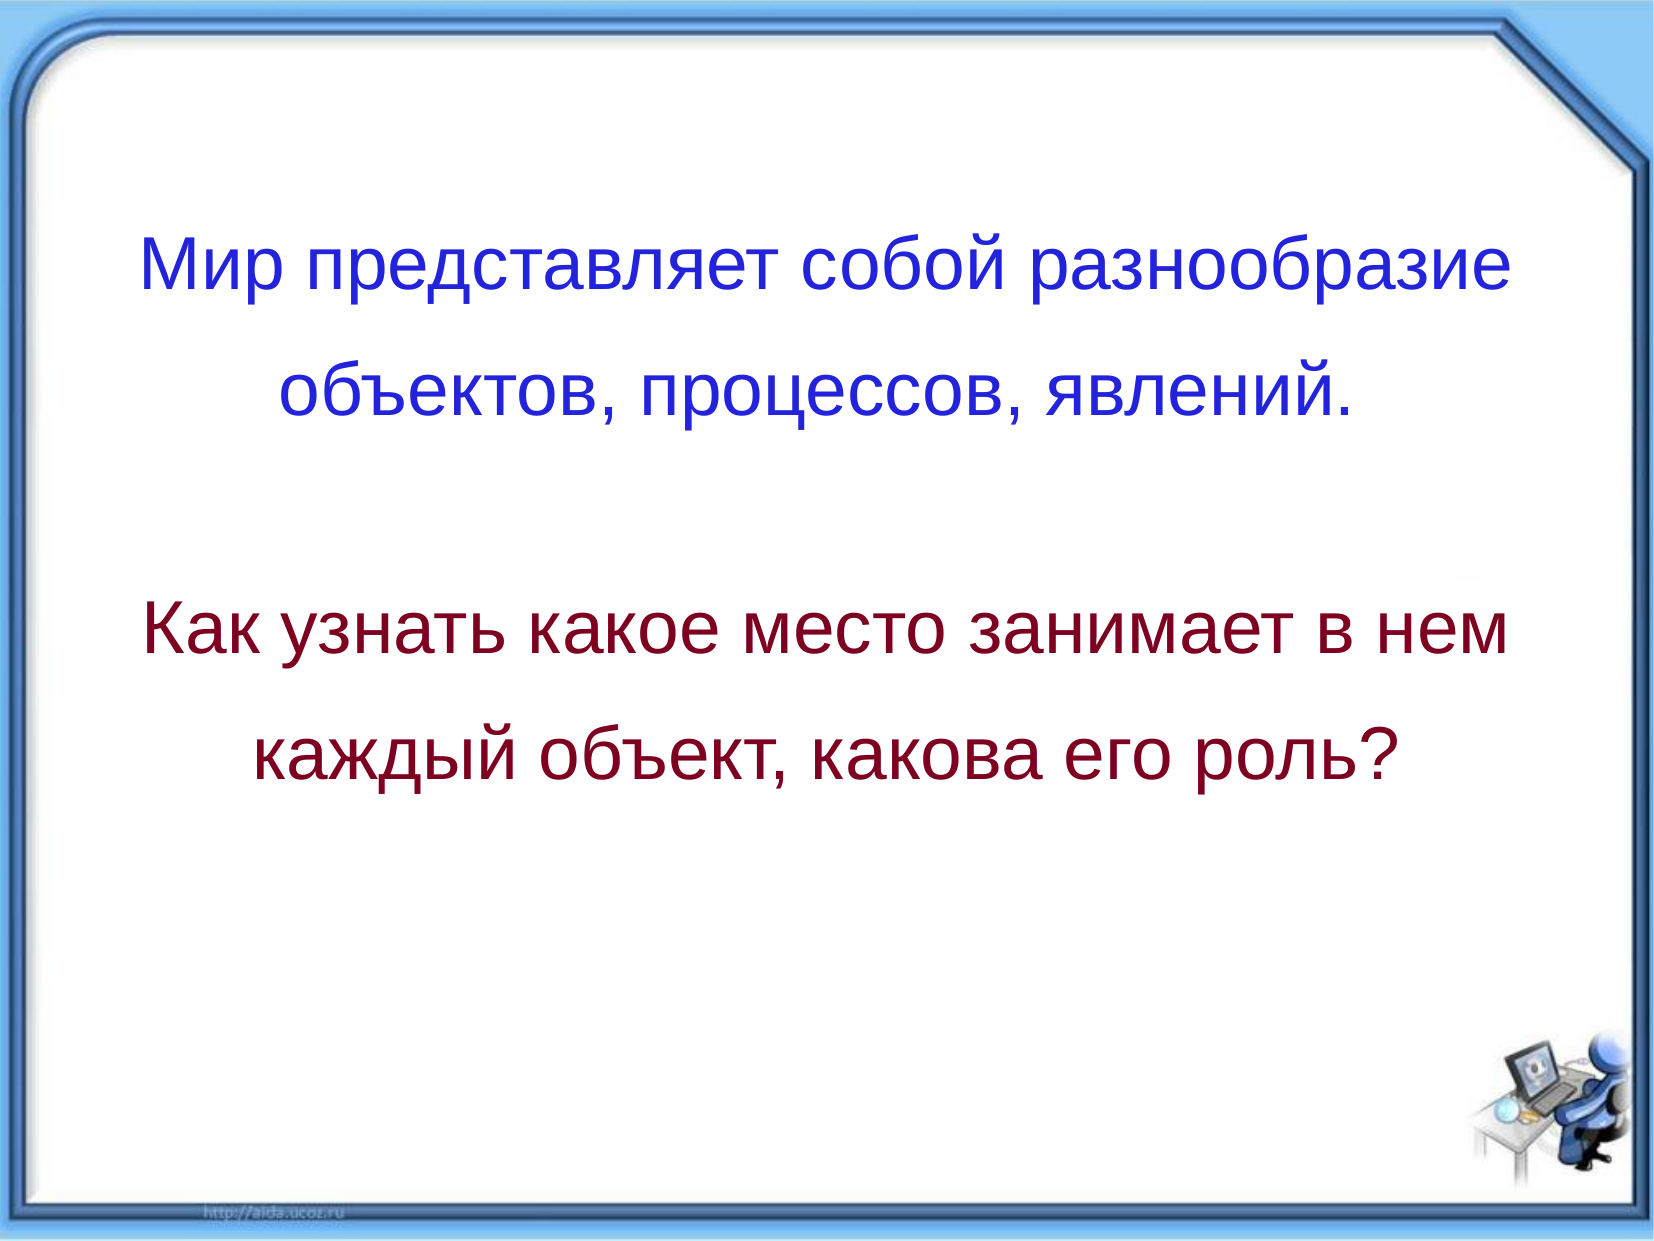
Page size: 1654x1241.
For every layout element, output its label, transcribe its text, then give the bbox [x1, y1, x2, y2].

subtitle Мир представляет собой разнообразие объектов, процессов, явлений. Как узнать какое место занимает в нем каждый объект, какова его роль? [82, 49, 1571, 1010]
picture [0, 0, 1654, 1241]
